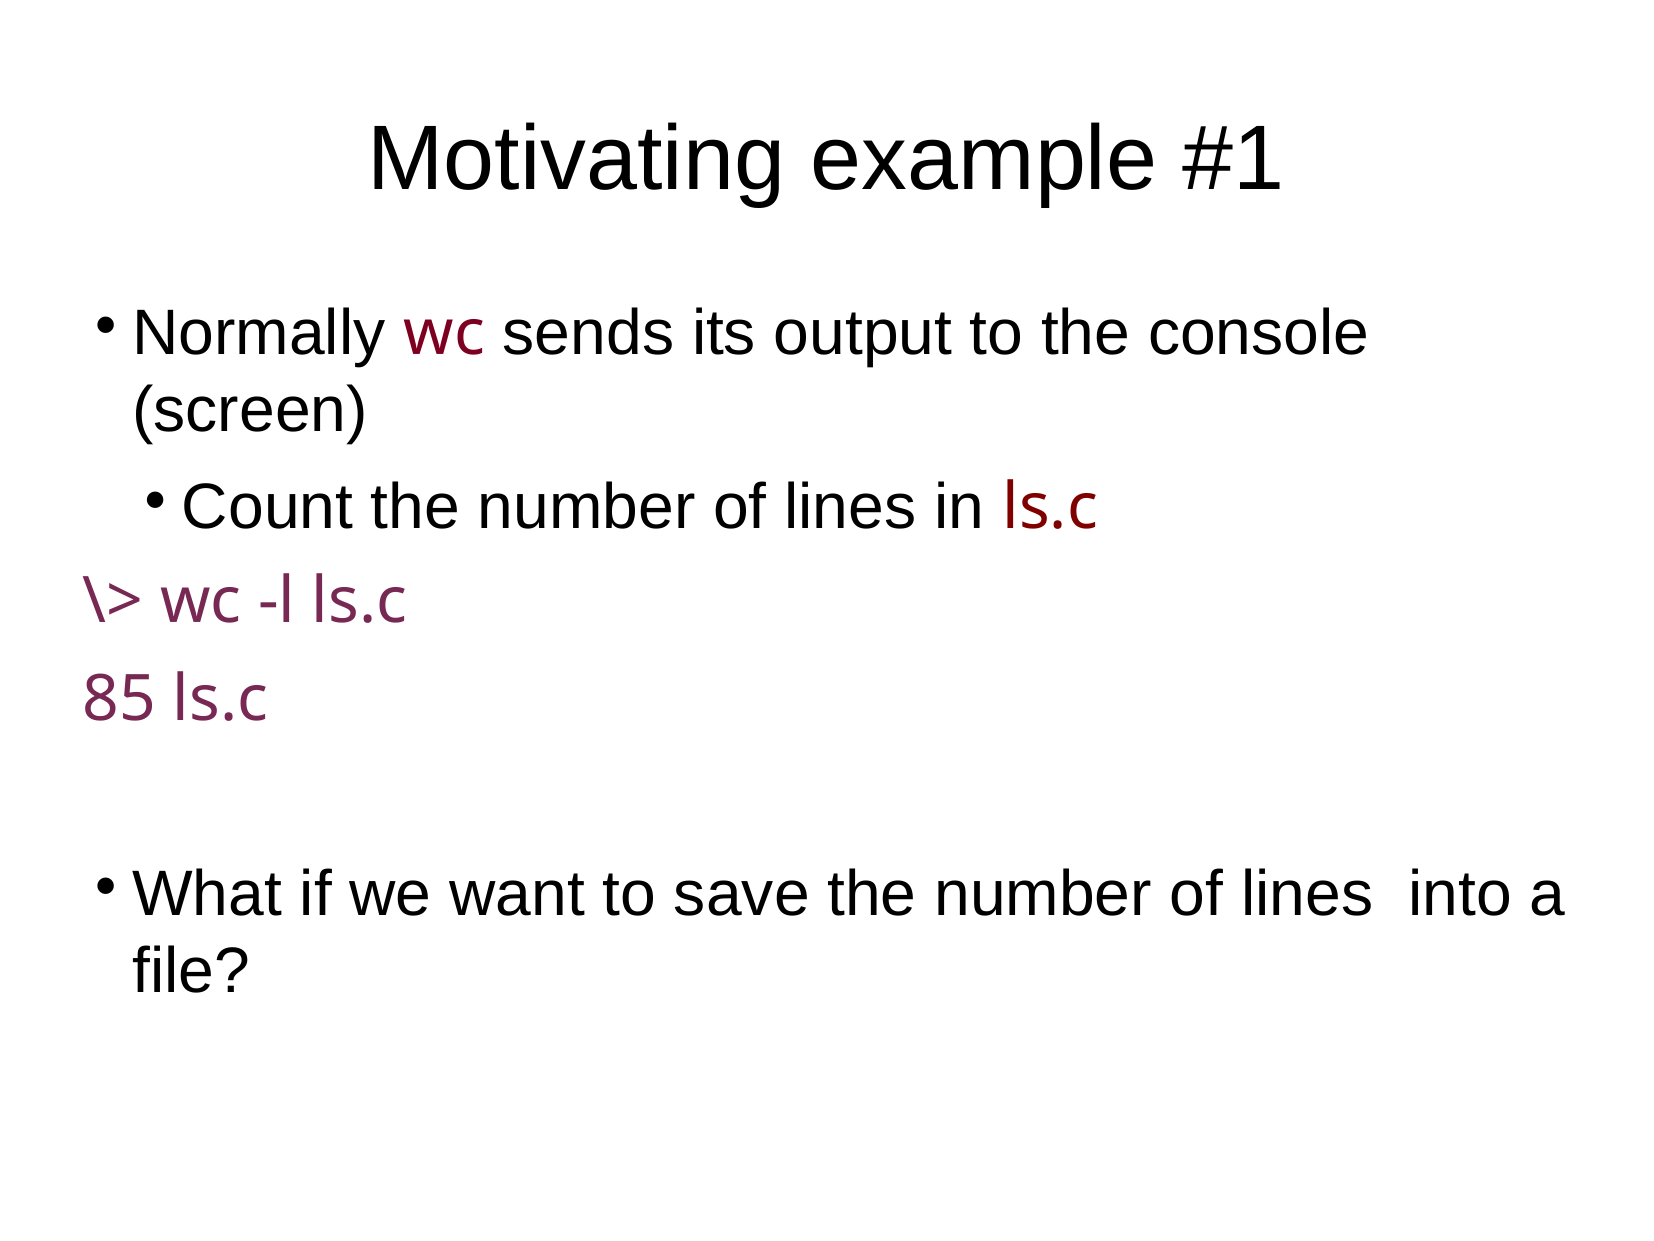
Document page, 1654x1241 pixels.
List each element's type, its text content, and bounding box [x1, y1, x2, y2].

list Normally wc sends its output to the console (screen) Count the number of lines in ls.c \> wc -l ls.c 85 ls.c What if we want to save the number of lines into a file? [82, 290, 1571, 1010]
title Motivating example #1 [82, 49, 1571, 257]
